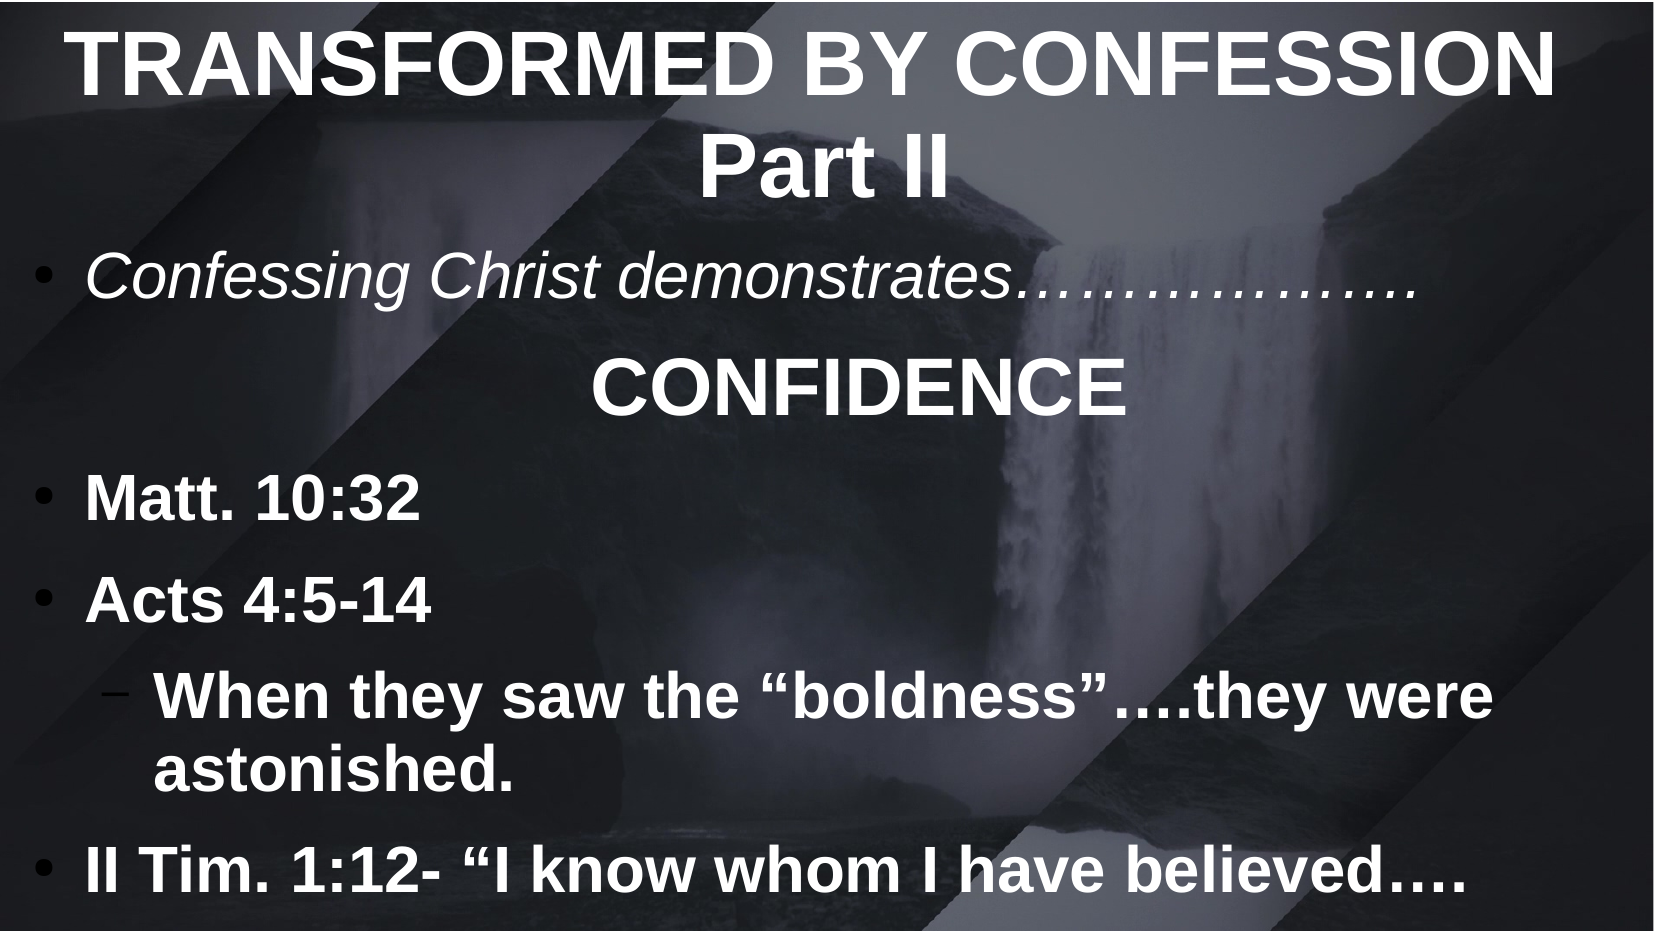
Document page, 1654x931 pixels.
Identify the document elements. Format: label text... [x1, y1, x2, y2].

picture [0, 2, 1654, 931]
list Confessing Christ demonstrates………………. CONFIDENCE Matt. 10:32 Acts 4:5-14 When they saw the “boldness”….they were astonished. II Tim. 1:12- “I know whom I have believed…. [15, 240, 1636, 916]
title TRANSFORMED BY CONFESSION Part II [0, 0, 1651, 269]
